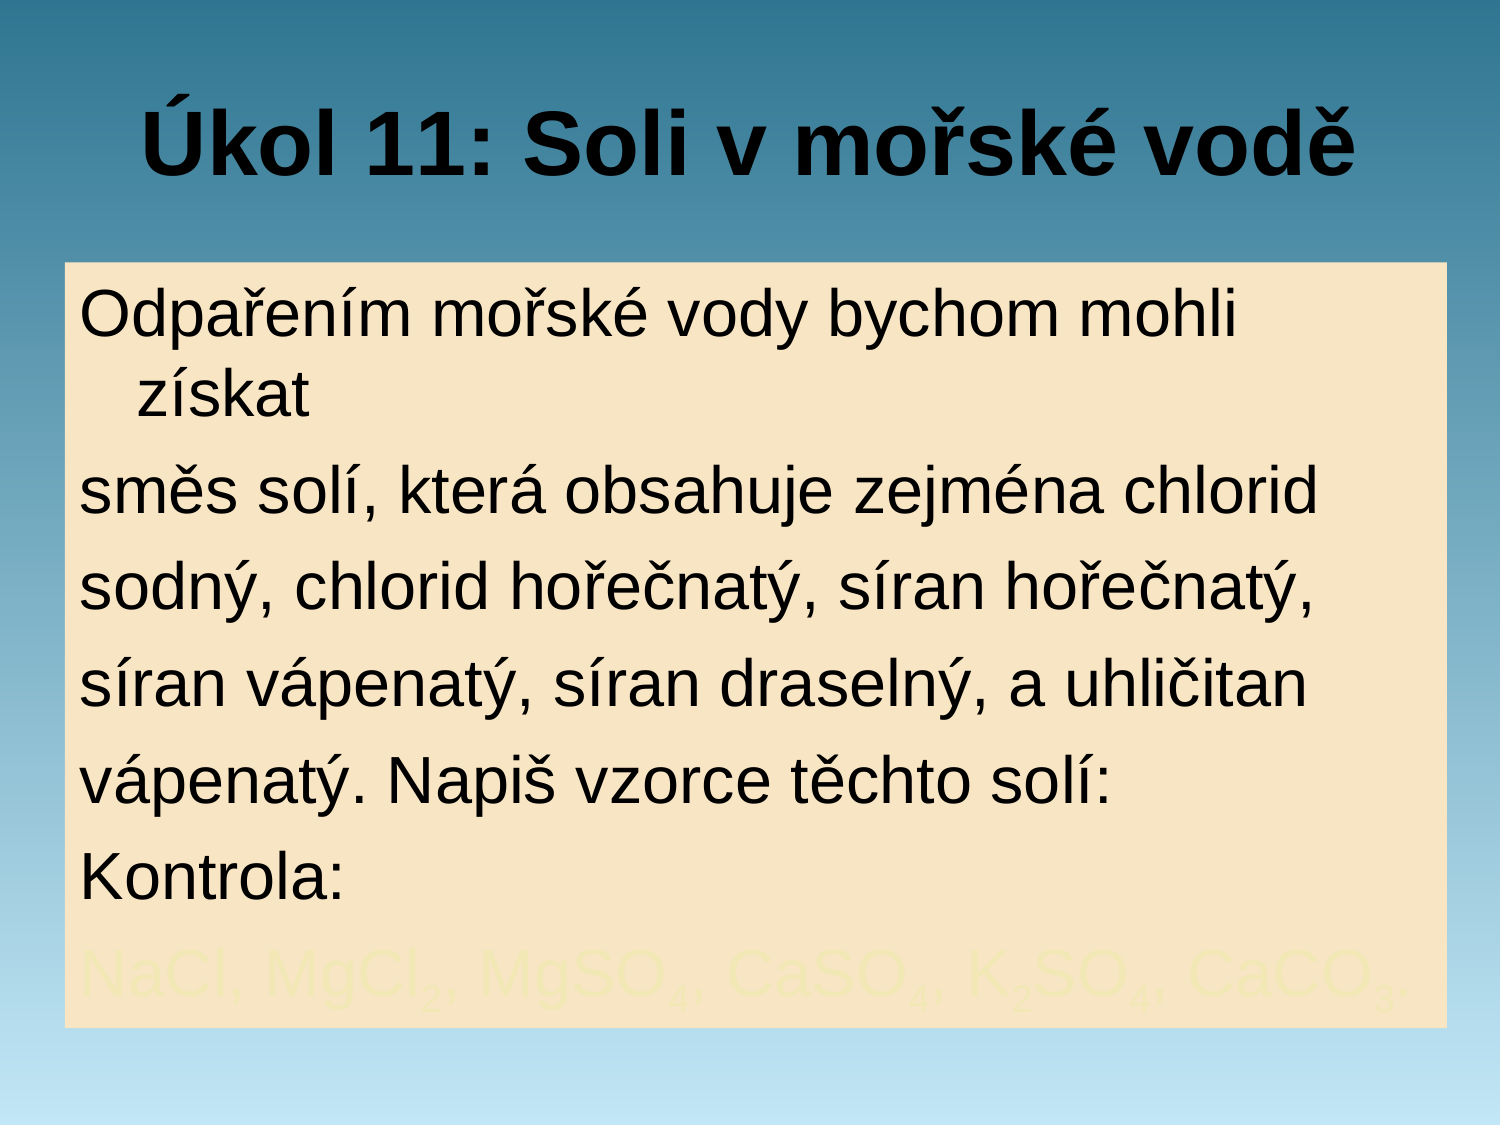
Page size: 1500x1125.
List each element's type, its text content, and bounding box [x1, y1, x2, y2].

title Úkol 11: Soli v mořské vodě [75, 45, 1426, 233]
list Odpařením mořské vody bychom mohli získat směs solí, která obsahuje zejména chlorid sodný, chlorid hořečnatý, síran hořečnatý, síran vápenatý, síran draselný, a uhličitan vápenatý. Napiš vzorce těchto solí: Kontrola: NaCl, MgCl2, MgSO4, CaSO4, K2SO4, CaCO3. [64, 262, 1447, 1029]
